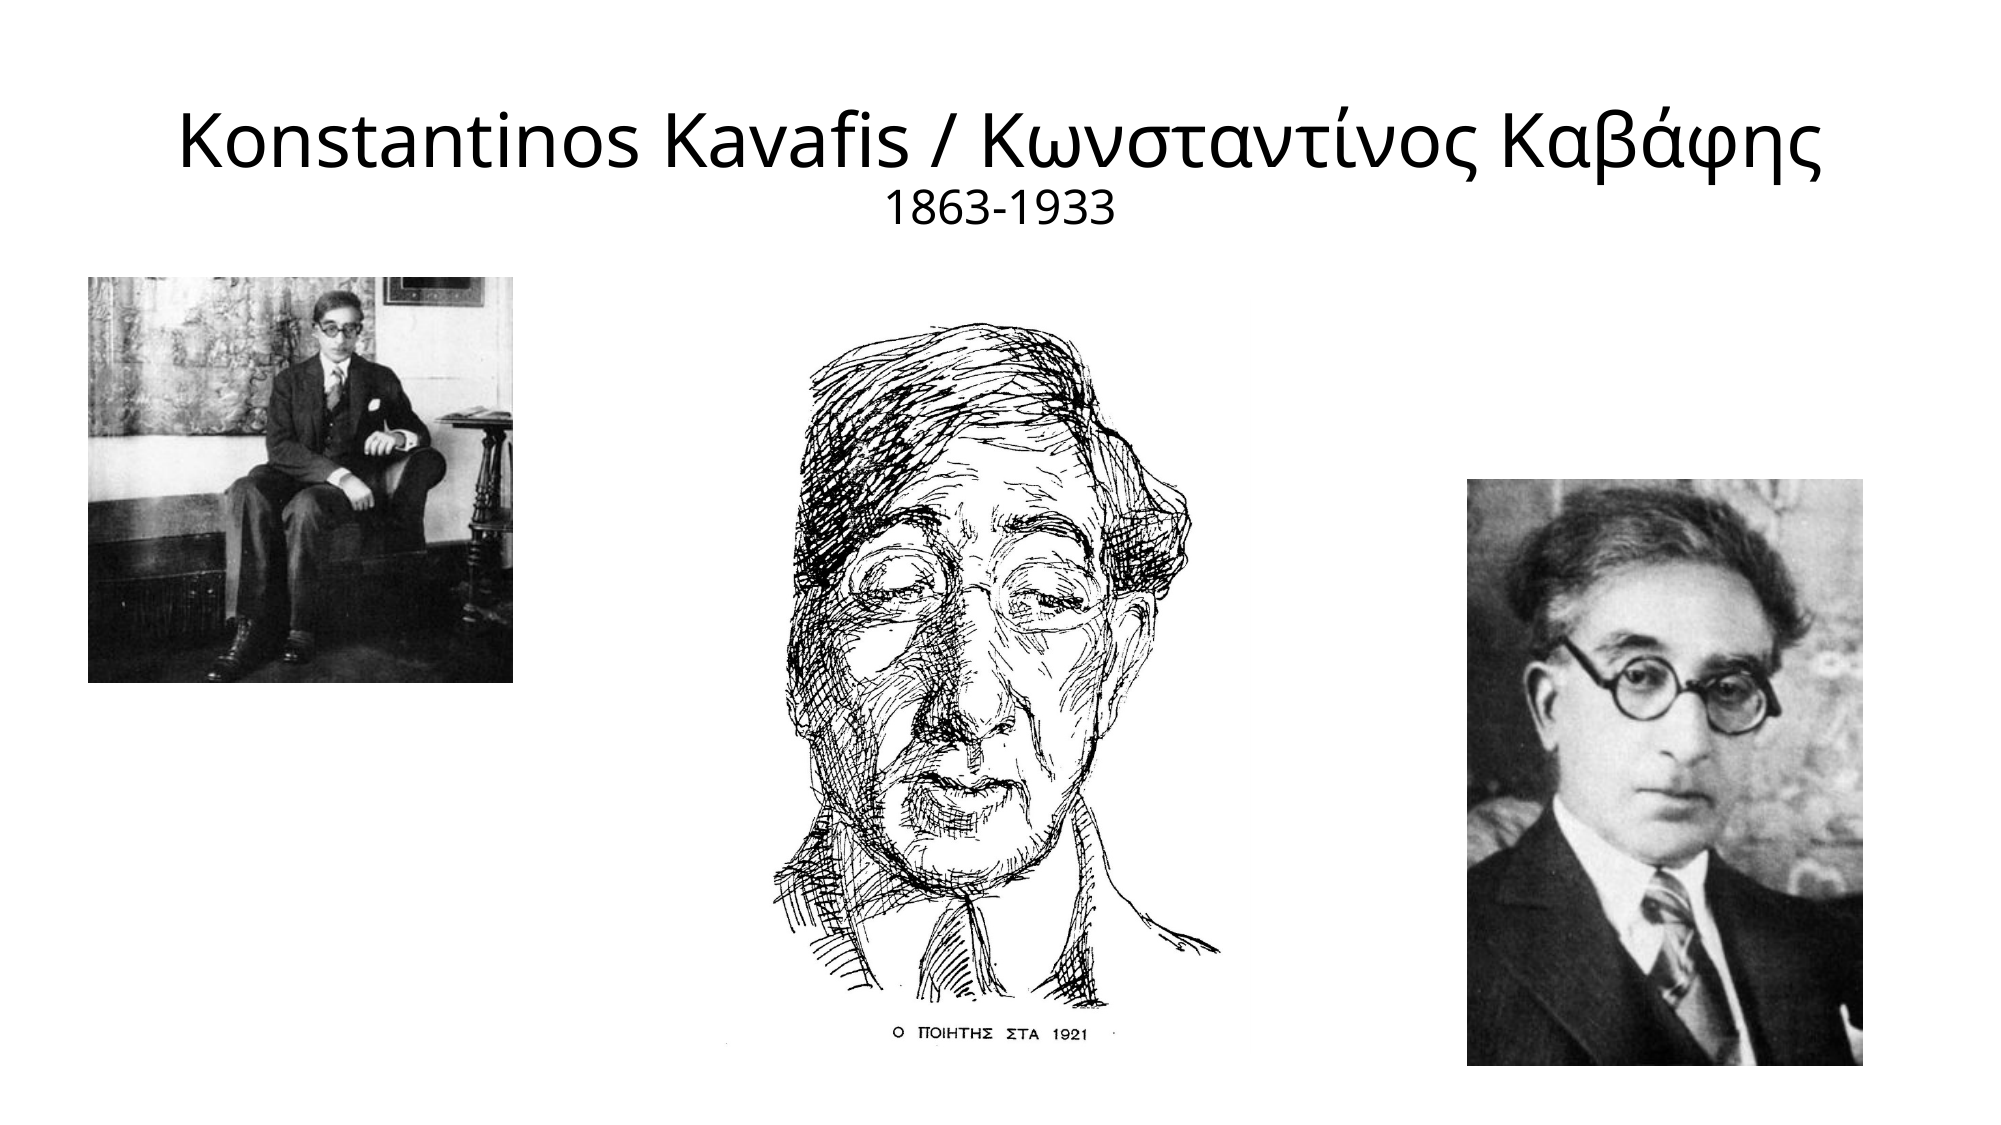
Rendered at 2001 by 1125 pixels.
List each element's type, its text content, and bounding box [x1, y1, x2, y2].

title Konstantinos Kavafis / Κωνσταντίνος Καβάφης 1863-1933 [137, 59, 1863, 278]
picture [88, 277, 513, 683]
picture [720, 299, 1251, 1054]
picture [1467, 480, 1863, 1067]
